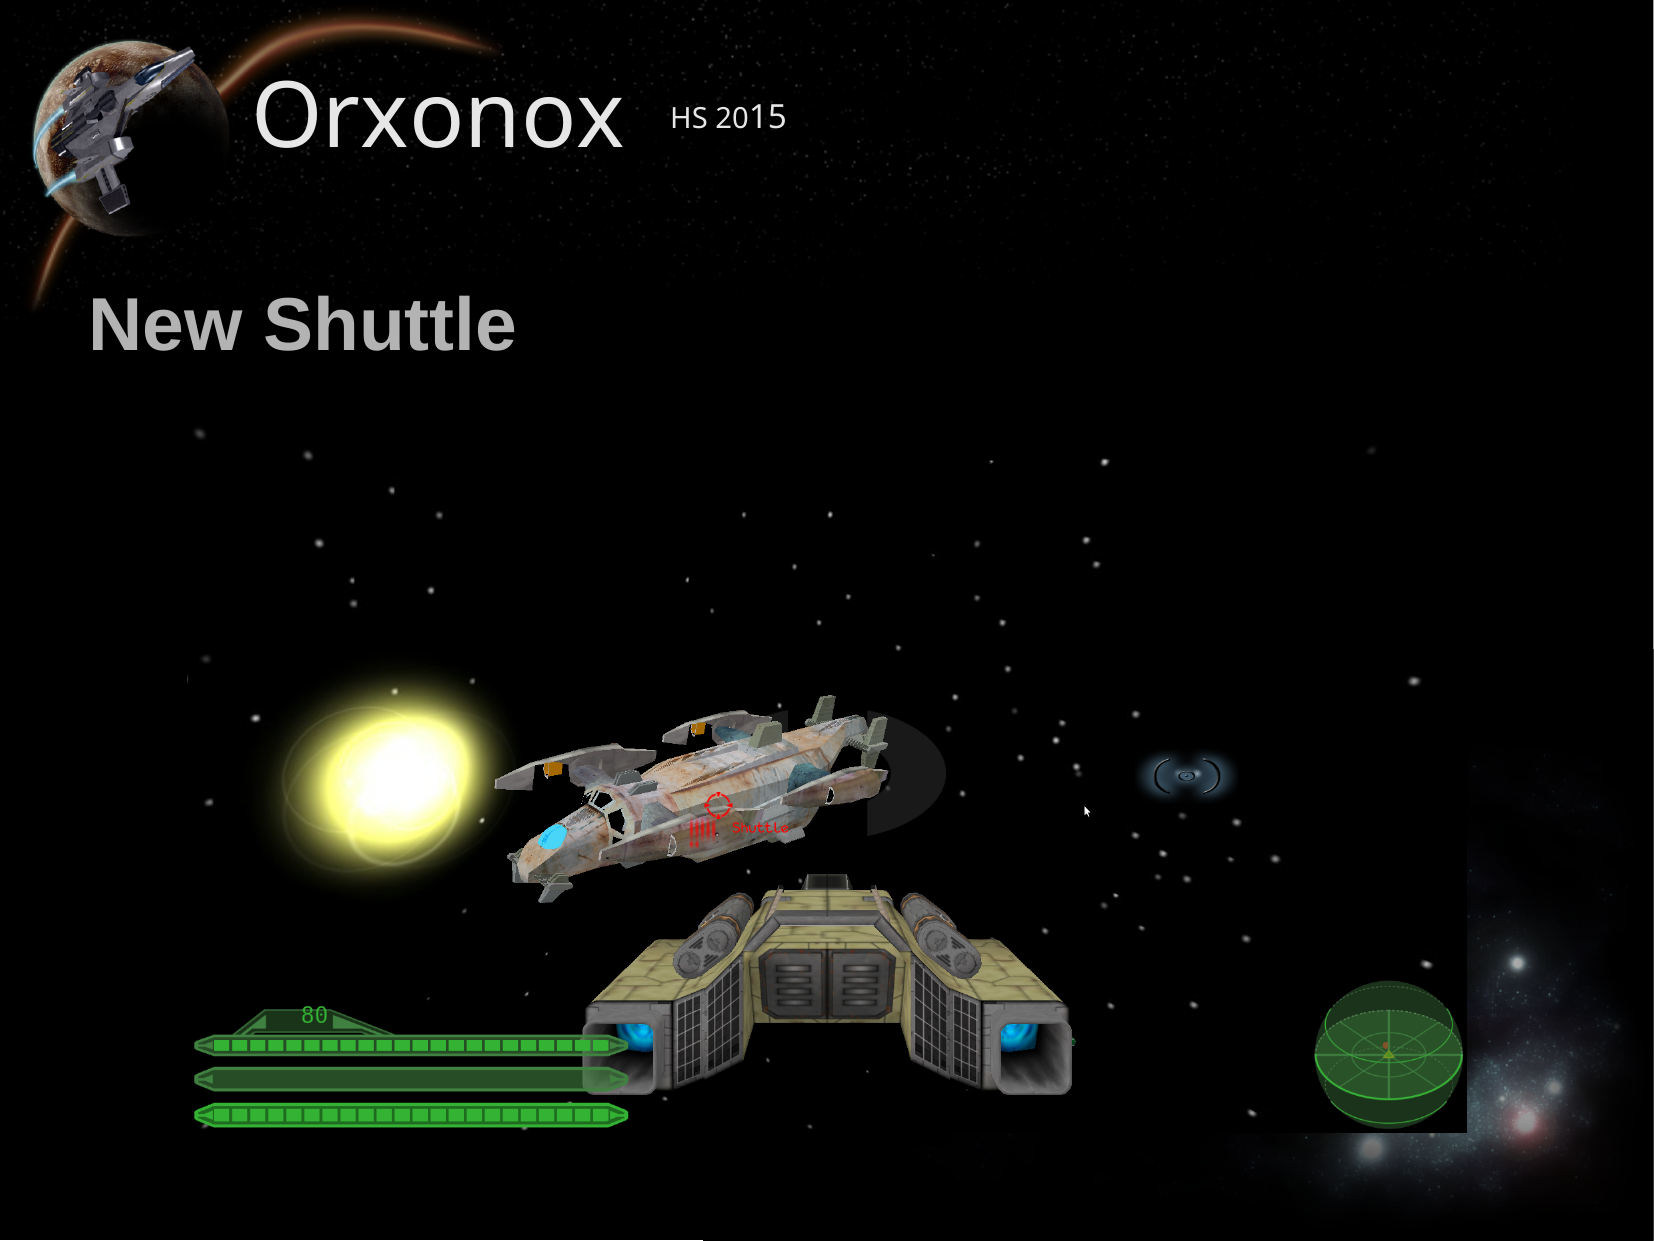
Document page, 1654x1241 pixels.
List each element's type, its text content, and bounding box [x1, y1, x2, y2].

title New Shuttle [88, 265, 1577, 384]
picture [0, 0, 1654, 1241]
